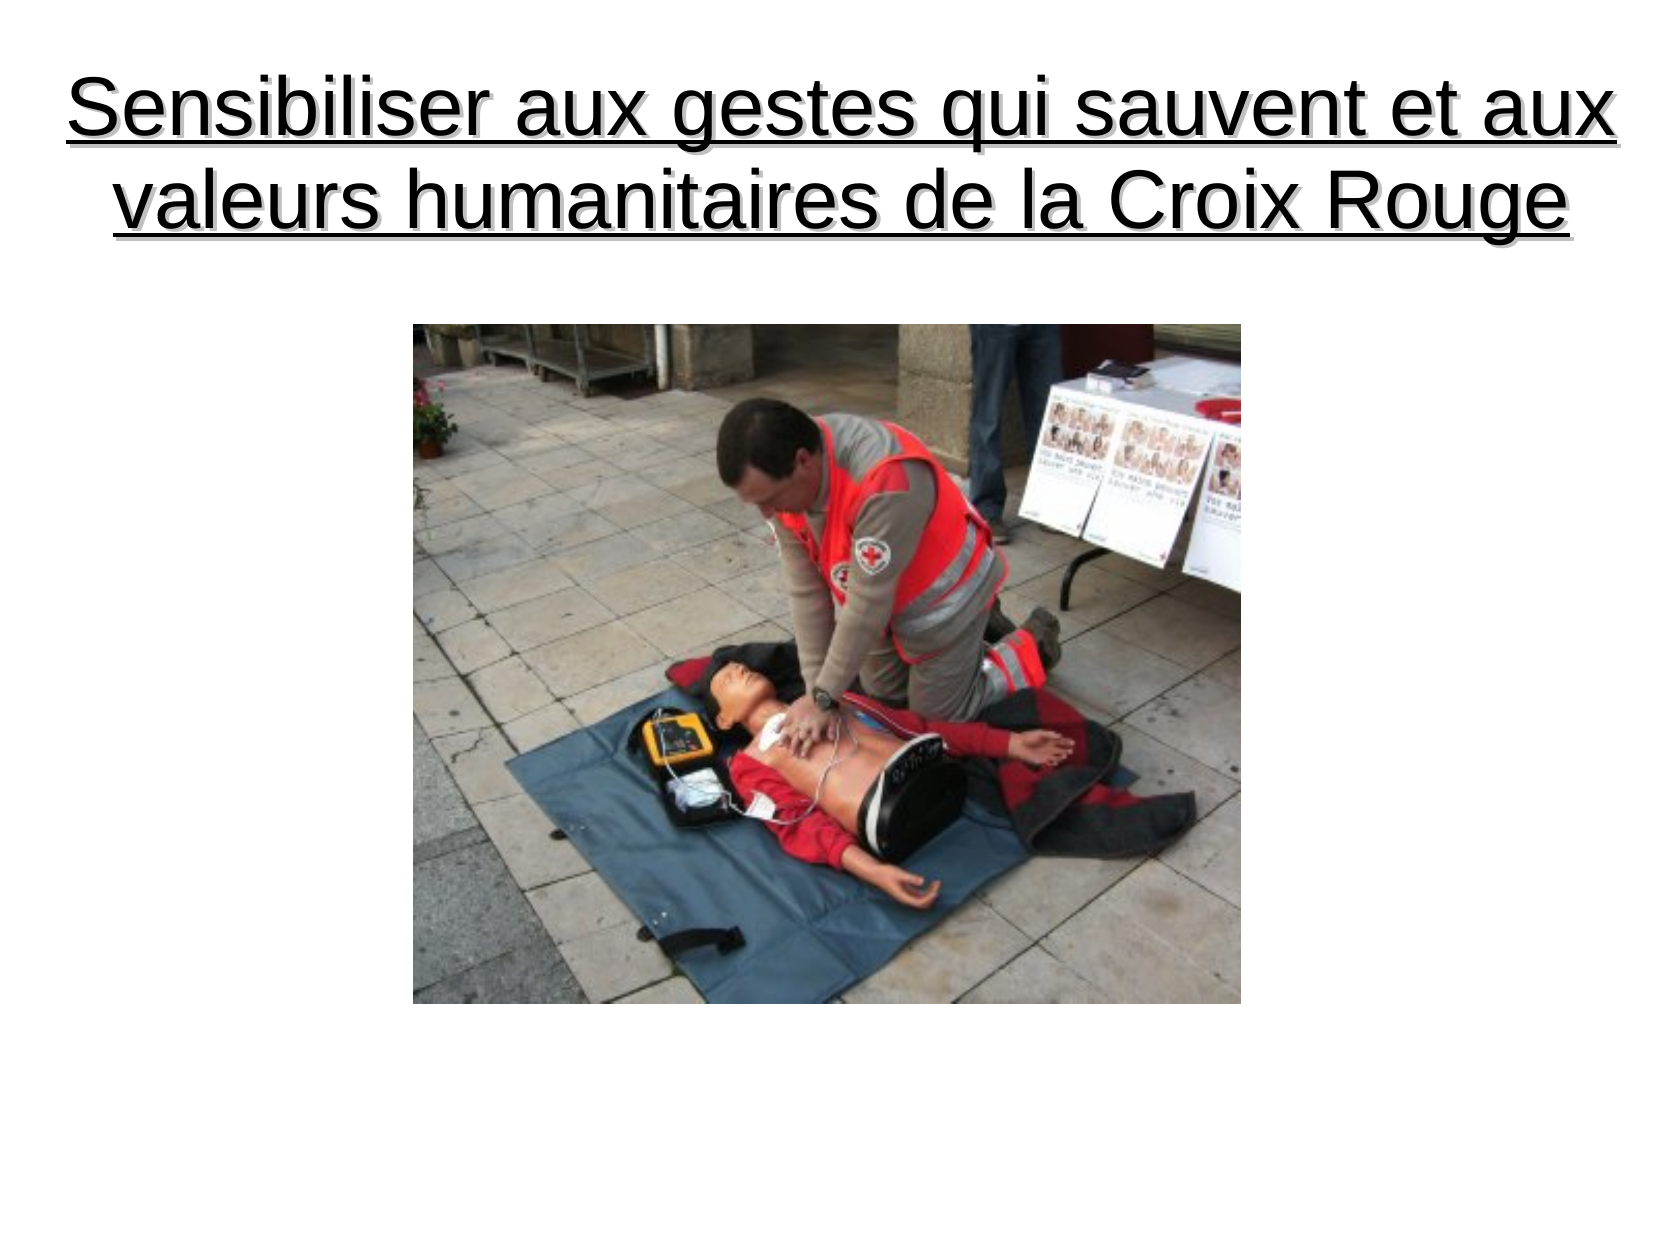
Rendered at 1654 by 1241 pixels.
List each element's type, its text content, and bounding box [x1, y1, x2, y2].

title Sensibiliser aux gestes qui sauvent et aux valeurs humanitaires de la Croix Rouge [59, 49, 1625, 257]
picture [413, 324, 1241, 1004]
